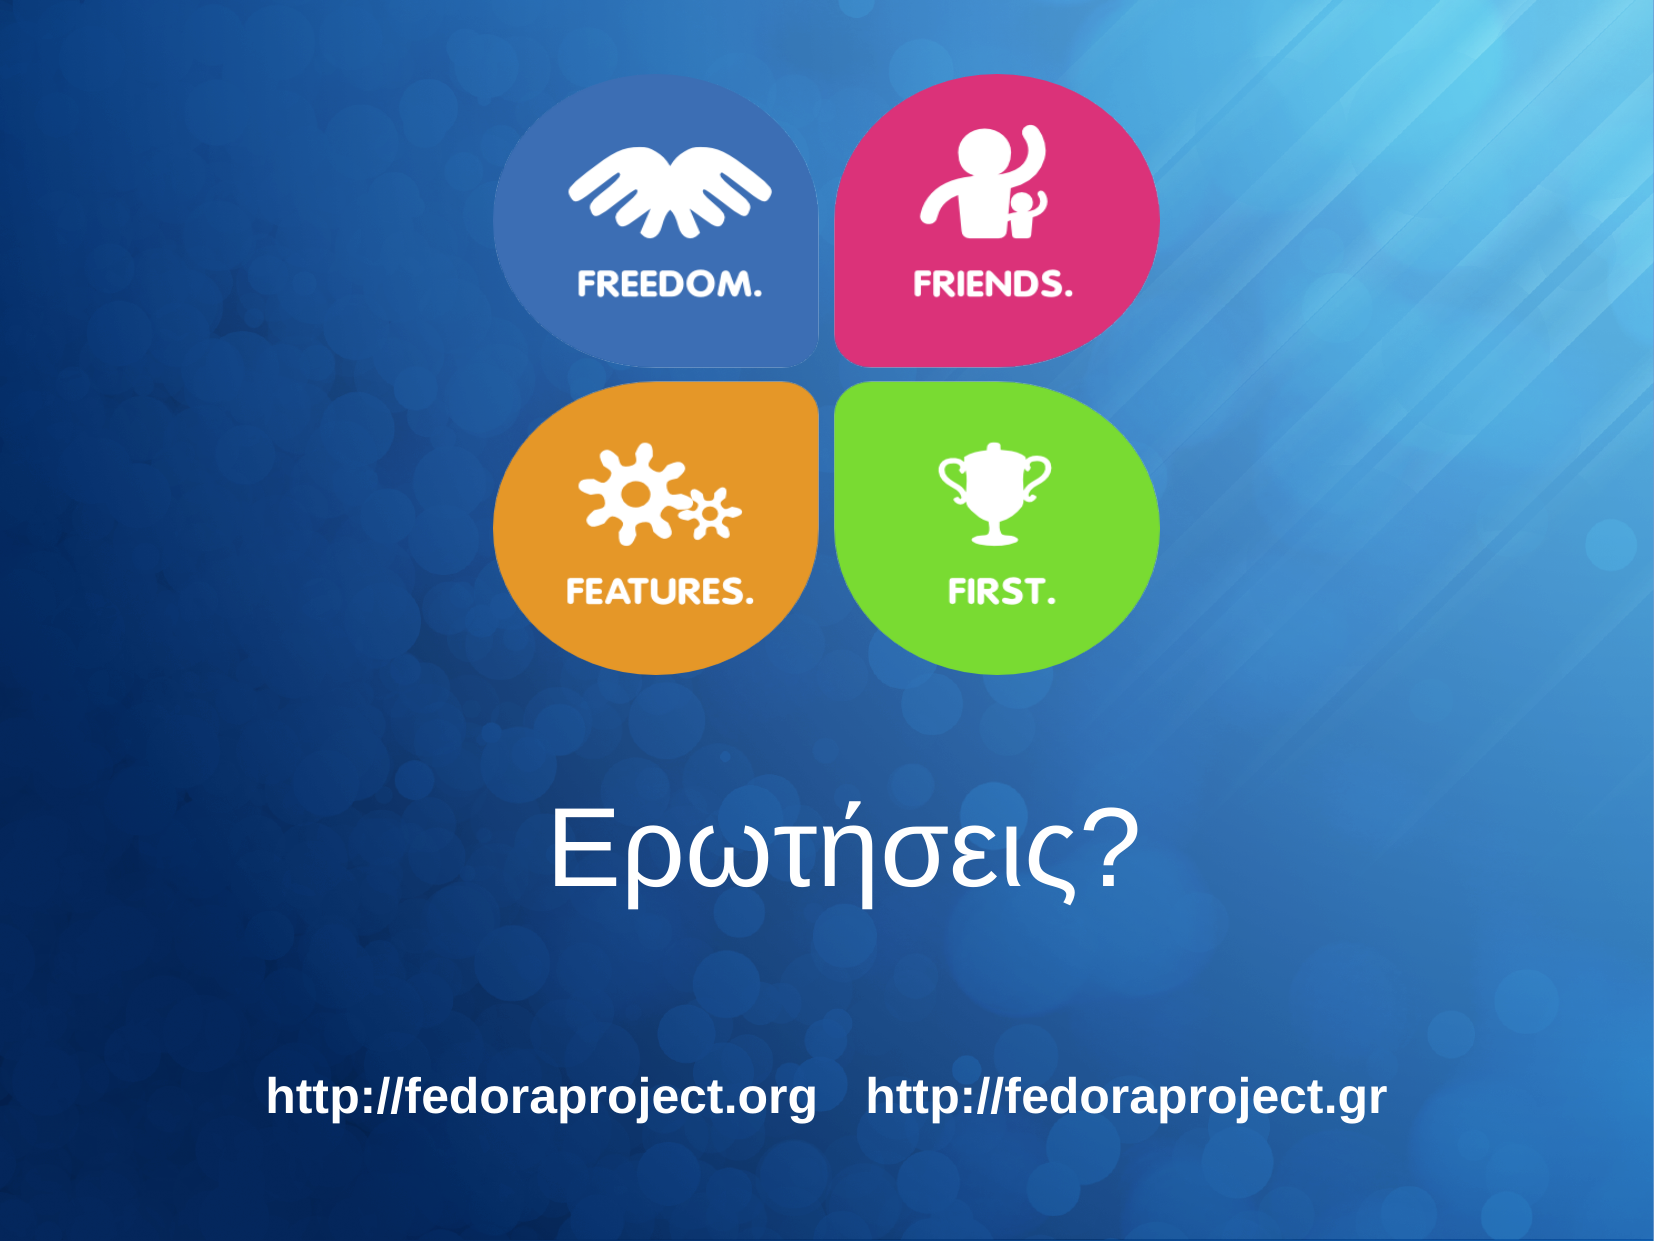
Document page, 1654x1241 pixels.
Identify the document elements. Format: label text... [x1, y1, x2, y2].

picture [0, 0, 1654, 1241]
title http://fedoraproject.org http://fedoraproject.gr [132, 1012, 1521, 1181]
subtitle Ερωτήσεις? [118, 750, 1571, 945]
